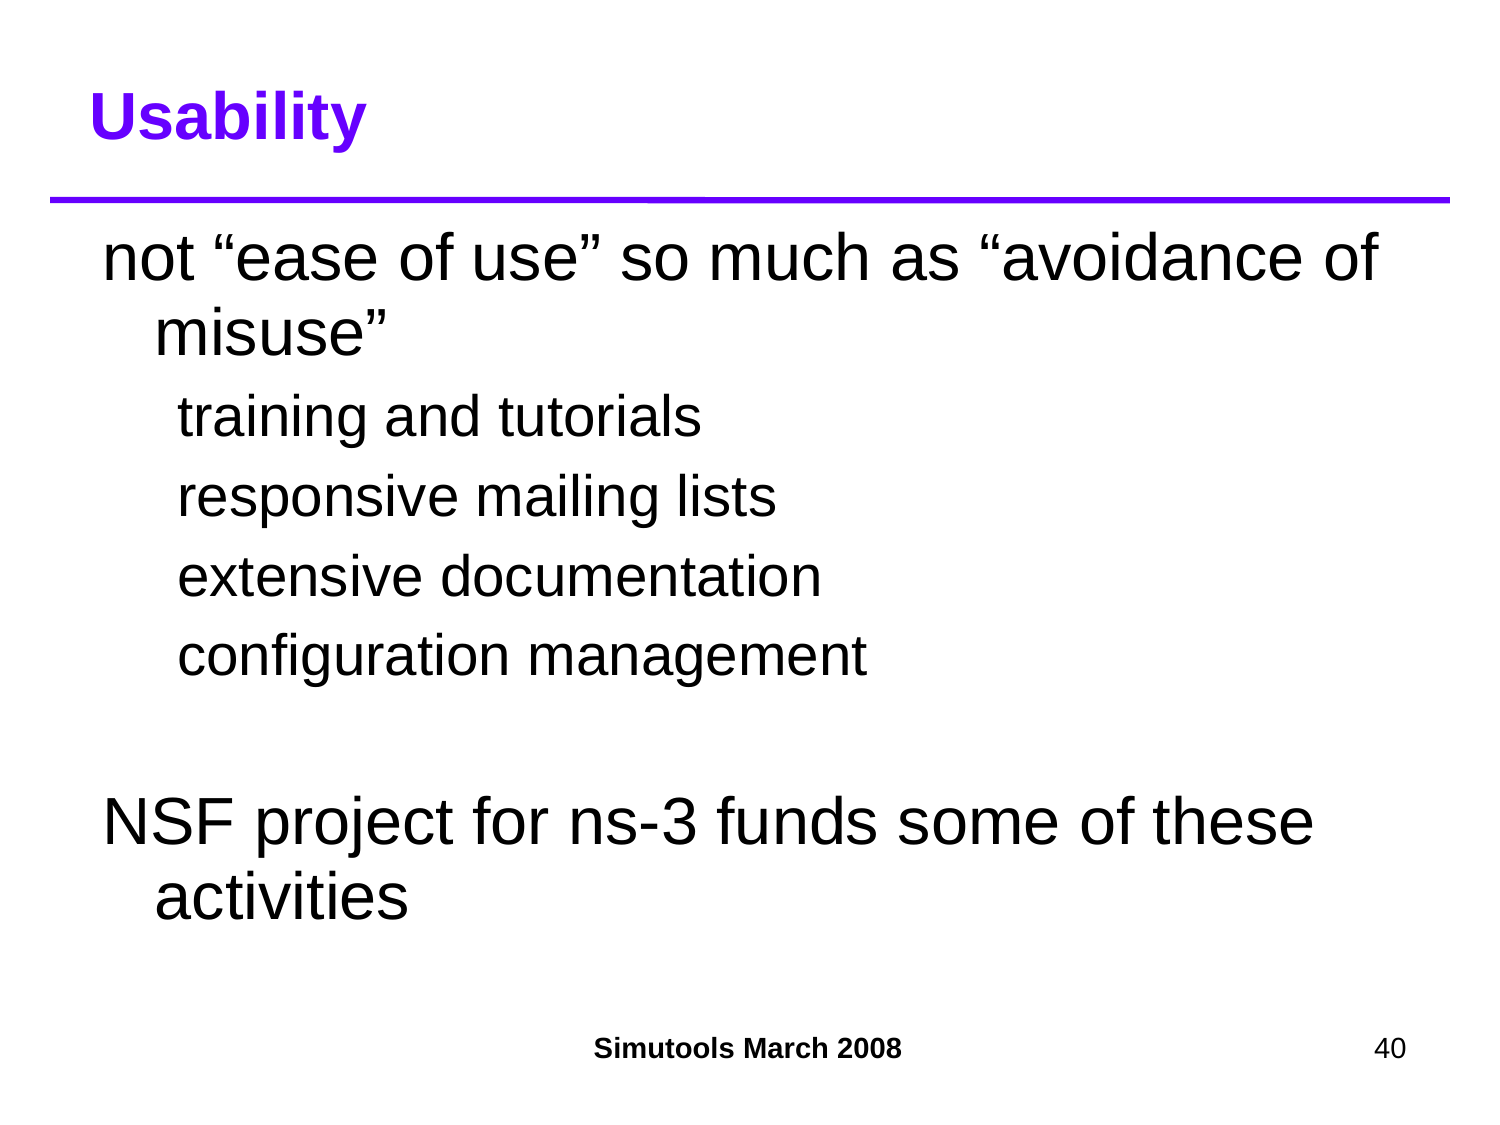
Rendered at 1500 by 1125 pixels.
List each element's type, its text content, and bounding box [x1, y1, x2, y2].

title Usability [75, 68, 1426, 165]
list not “ease of use” so much as “avoidance of misuse” training and tutorials responsive mailing lists extensive documentation configuration management NSF project for ns-3 funds some of these activities [87, 212, 1438, 988]
